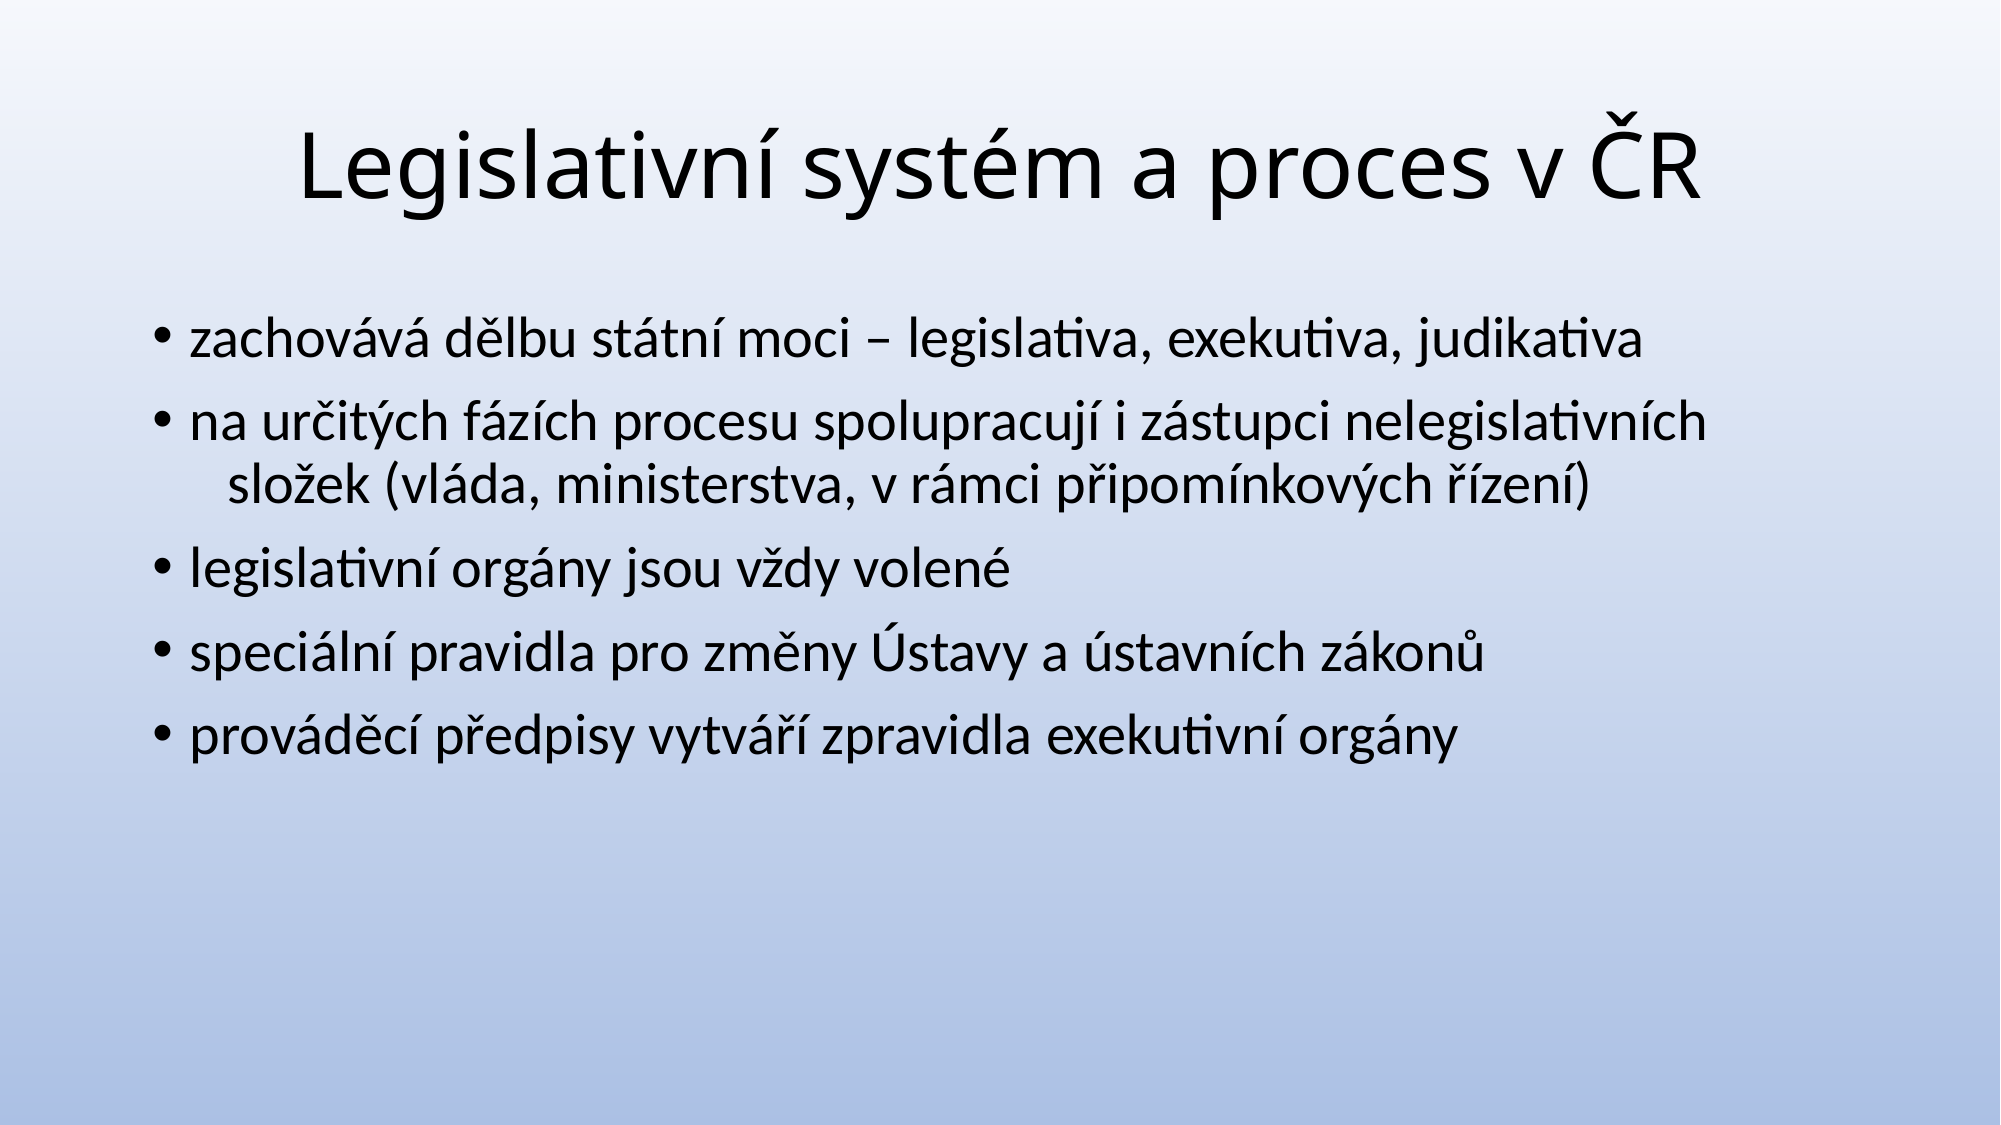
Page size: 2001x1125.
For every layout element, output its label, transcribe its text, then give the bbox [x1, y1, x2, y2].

title Legislativní systém a proces v ČR [137, 59, 1863, 278]
list zachovává dělbu státní moci – legislativa, exekutiva, judikativa na určitých fázích procesu spolupracují i zástupci nelegislativních složek (vláda, ministerstva, v rámci připomínkových řízení) legislativní orgány jsou vždy volené speciální pravidla pro změny Ústavy a ústavních zákonů prováděcí předpisy vytváří zpravidla exekutivní orgány [137, 299, 1863, 1014]
